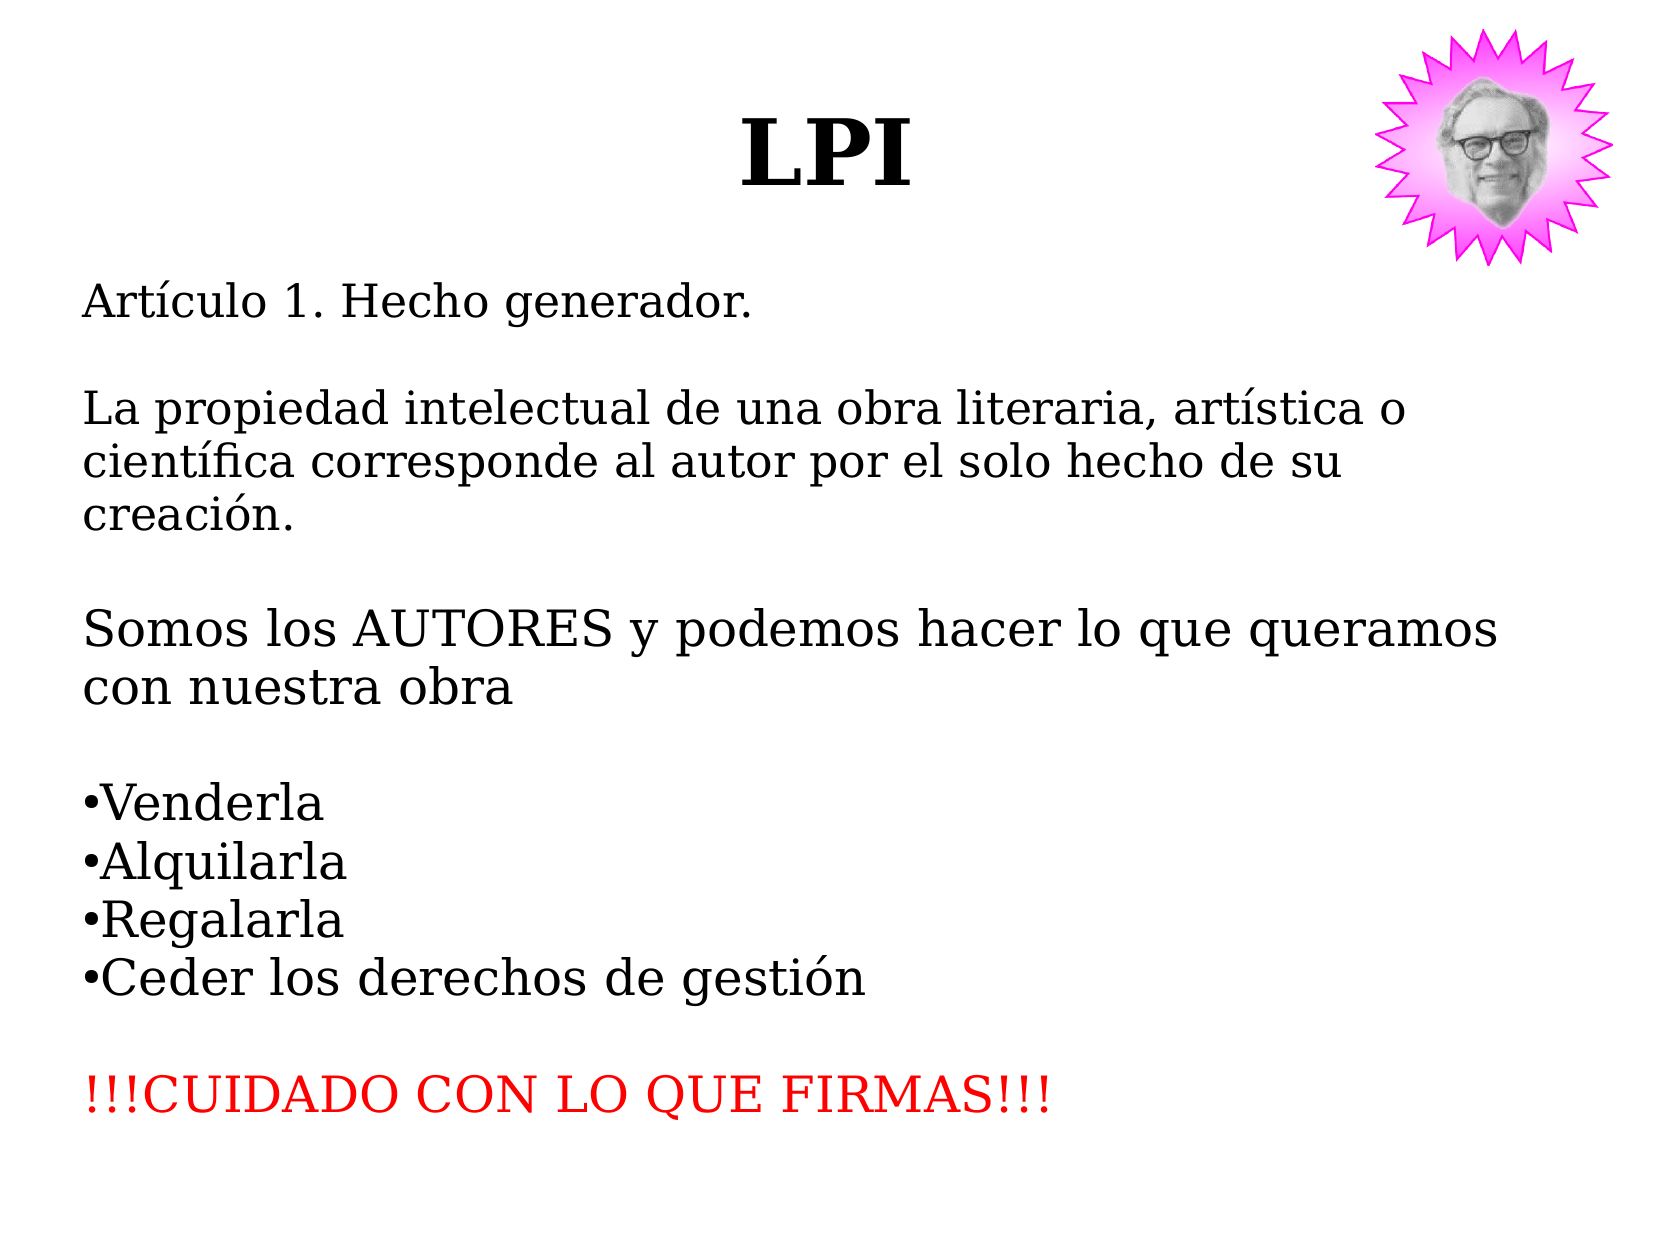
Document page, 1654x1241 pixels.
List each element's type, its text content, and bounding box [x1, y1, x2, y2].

title LPI [82, 49, 1375, 257]
text_box Artículo 1. Hecho generador. La propiedad intelectual de una obra literaria, artística o científica corresponde al autor por el solo hecho de su creación. Somos los AUTORES y podemos hacer lo que queramos con nuestra obra Venderla Alquilarla Regalarla Ceder los derechos de gestión !!!CUIDADO CON LO QUE FIRMAS!!! [82, 275, 1571, 1124]
picture [1375, 29, 1613, 266]
